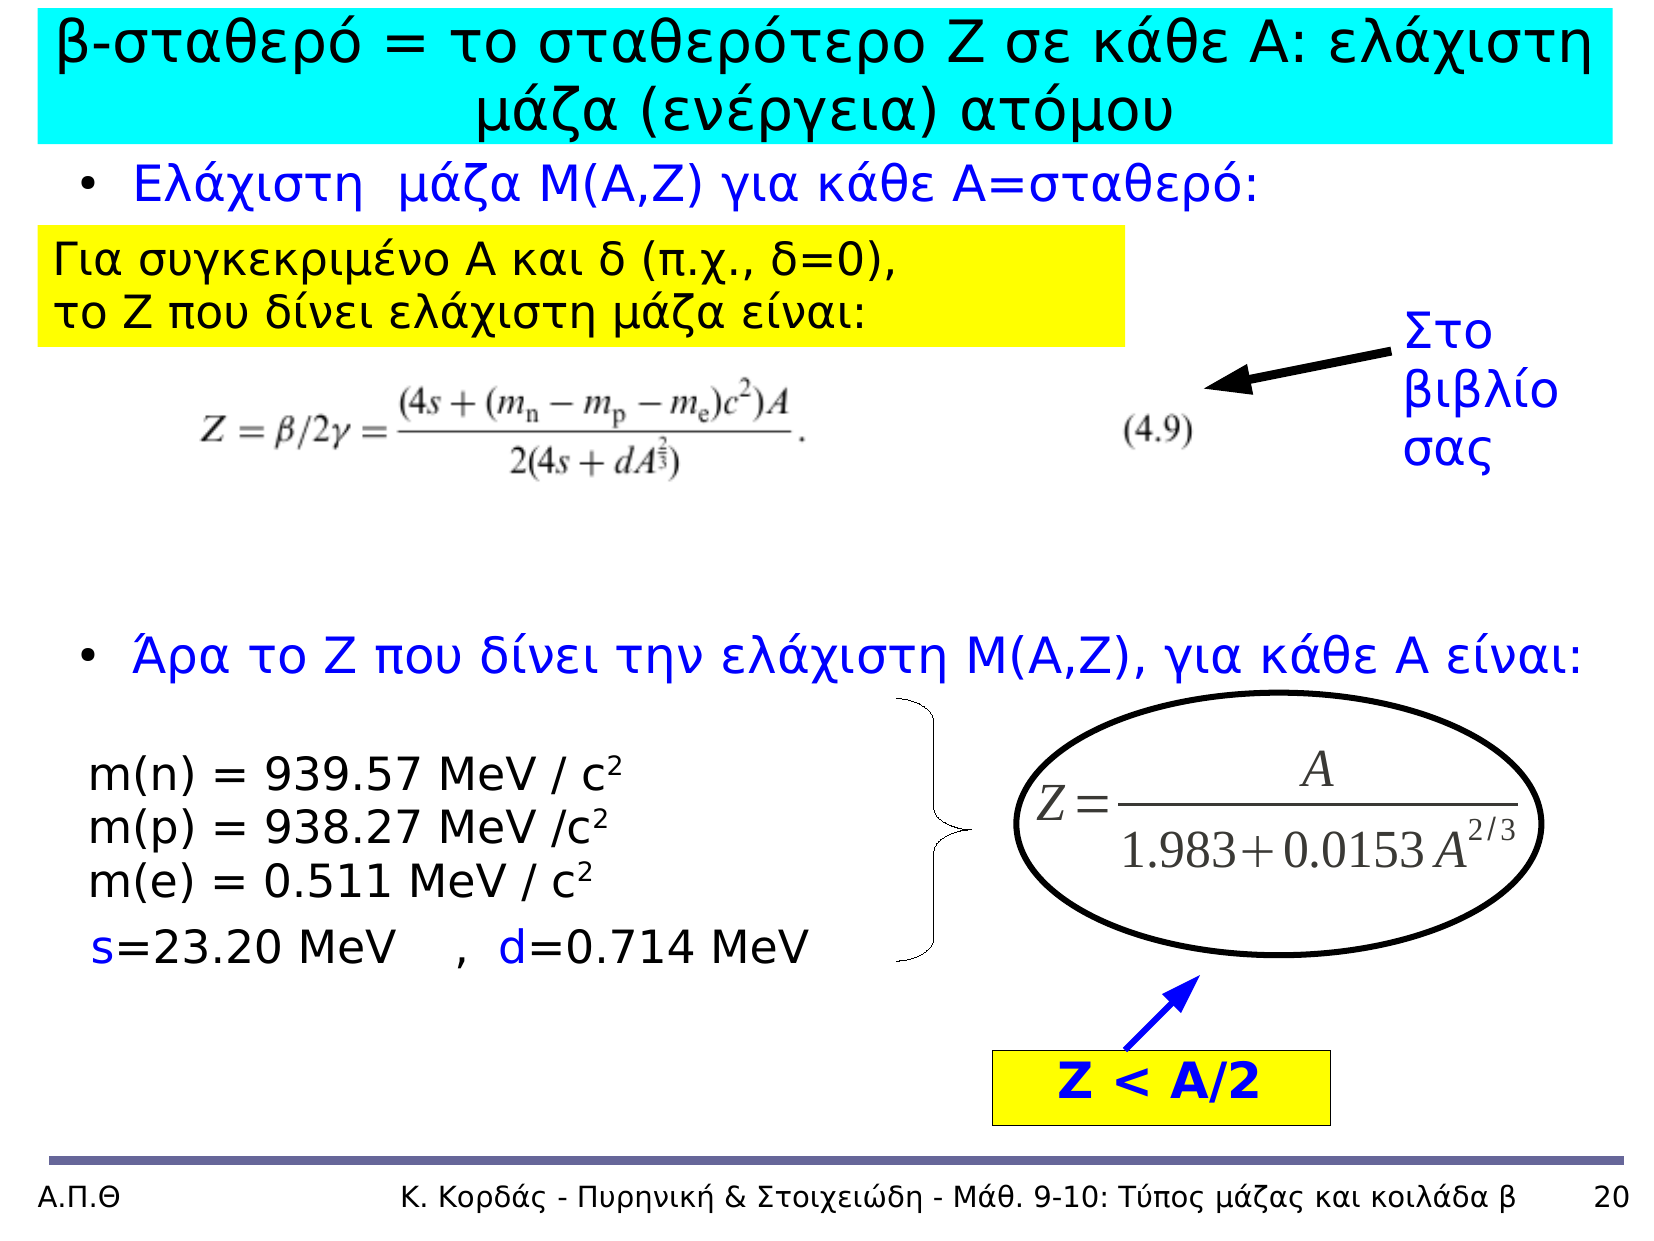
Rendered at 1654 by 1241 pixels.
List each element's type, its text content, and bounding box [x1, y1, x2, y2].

text_box m(n) = 939.57 MeV / c2 m(p) = 938.27 MeV /c2 m(e) = 0.511 MeV / c2 [72, 740, 1389, 920]
text_box s=23.20 MeV , d=0.714 MeV [19, 921, 839, 975]
chart [1521, 865, 1533, 881]
text_box Ζ < Α/2 [970, 1052, 1265, 1112]
chart [1482, 736, 1533, 783]
title β-σταθερό = τo σταθερότερο Ζ σε κάθε Α: ελάχιστη μάζα (ενέργεια) ατόμου [37, 8, 1613, 145]
picture [194, 363, 1204, 500]
chart [1085, 736, 1533, 881]
text_box [992, 1050, 1331, 1126]
text_box Στο βιβλίο σας [1331, 302, 1625, 479]
text_box Για συγκεκριμένο Α και δ (π.χ., δ=0), το Ζ που δίνει ελάχιστη μάζα είναι: [37, 225, 1126, 347]
chart [1020, 736, 1076, 740]
text_box Άρα το Ζ που δίνει την ελάχιστη Μ(Α,Ζ), για κάθε Α είναι: [61, 627, 1651, 686]
text_box Ελάχιστη μάζα Μ(Α,Ζ) για κάθε Α=σταθερό: [61, 154, 1463, 214]
